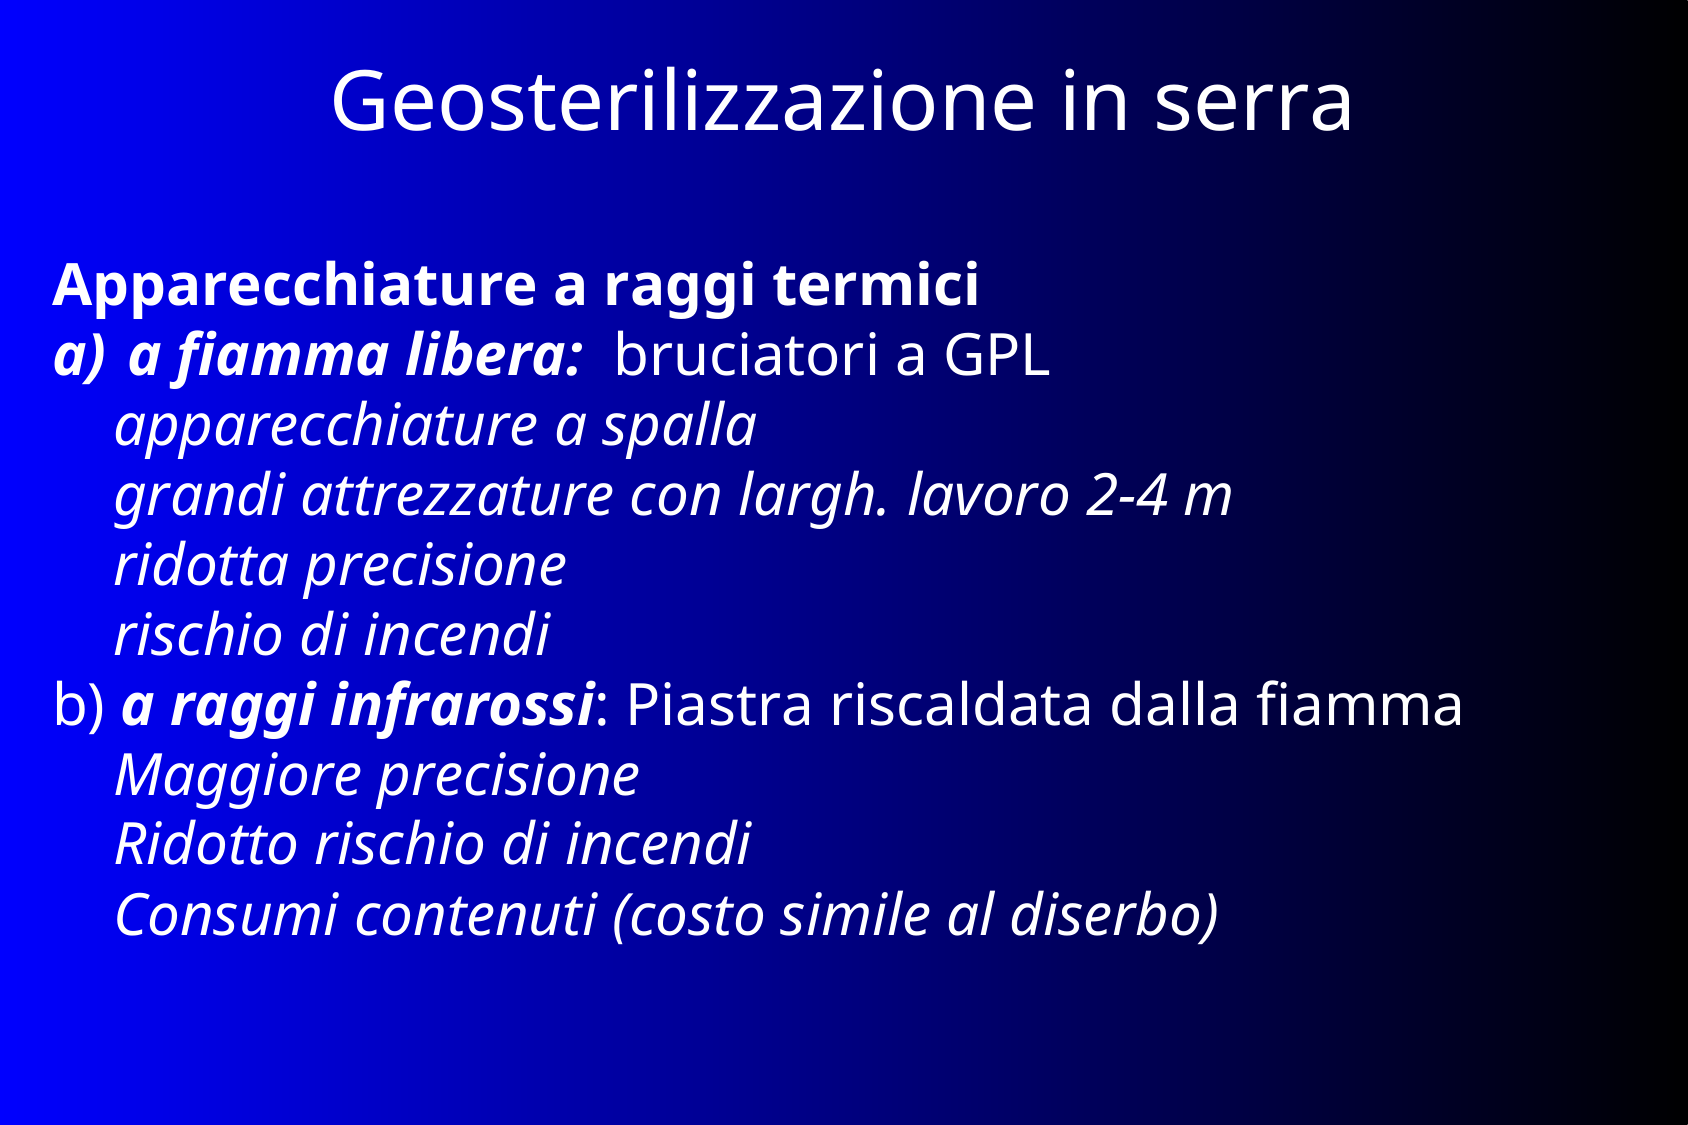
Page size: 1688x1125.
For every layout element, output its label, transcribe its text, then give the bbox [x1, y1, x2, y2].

text_box Geosterilizzazione in serra Apparecchiature a raggi termici a fiamma libera: bruciatori a GPL apparecchiature a spalla grandi attrezzature con largh. lavoro 2-4 m ridotta precisione rischio di incendi b) a raggi infrarossi: Piastra riscaldata dalla fiamma Maggiore precisione Ridotto rischio di incendi Consumi contenuti (costo simile al diserbo) [37, 39, 1651, 955]
